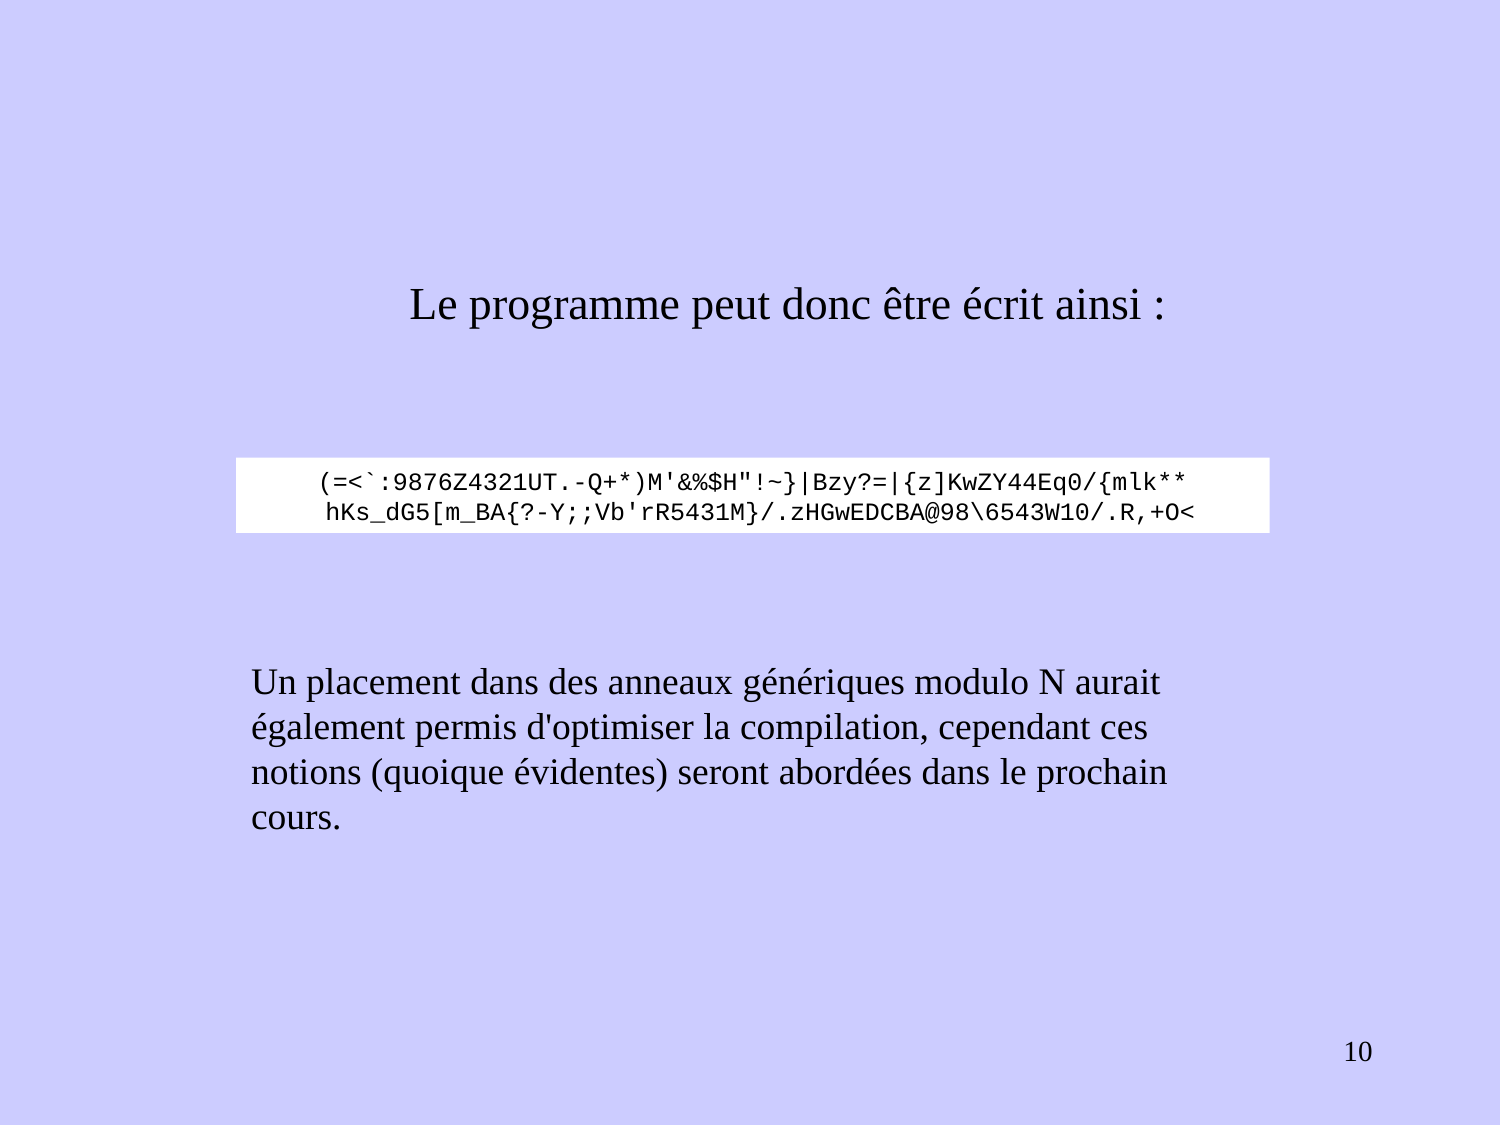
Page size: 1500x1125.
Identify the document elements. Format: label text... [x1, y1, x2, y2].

text_box Un placement dans des anneaux génériques modulo N aurait également permis d'optimiser la compilation, cependant ces notions (quoique évidentes) seront abordées dans le prochain cours. [236, 649, 1270, 845]
text_box (=<`:9876Z4321UT.-Q+*)M'&%$H"!~}|Bzy?=|{z]KwZY44Eq0/{mlk** hKs_dG5[m_BA{?-Y;;Vb'rR5431M}/.zHGwEDCBA@98\6543W10/.R,+O< [236, 457, 1270, 533]
text_box Le programme peut donc être écrit ainsi : [394, 265, 1182, 337]
text_box <numéro> [1074, 1025, 1388, 1101]
